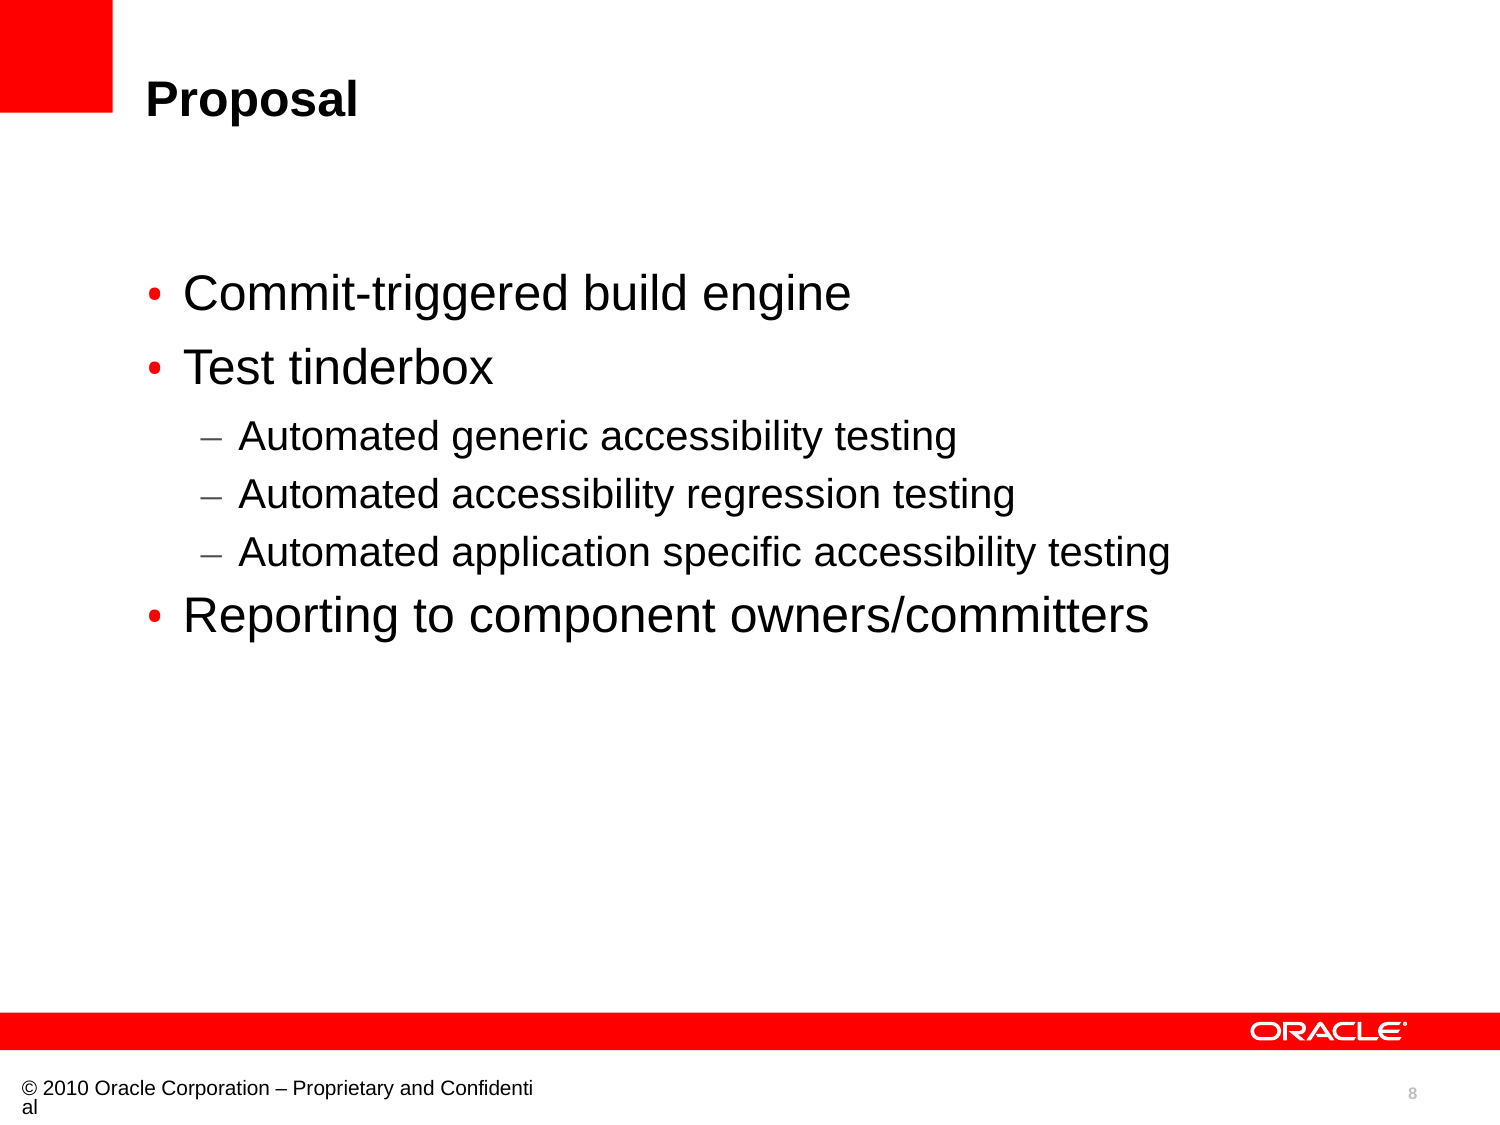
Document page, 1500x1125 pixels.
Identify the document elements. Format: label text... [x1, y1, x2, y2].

list Commit-triggered build engine Test tinderbox Automated generic accessibility testing Automated accessibility regression testing Automated application specific accessibility testing Reporting to component owners/committers [145, 265, 1423, 976]
title Proposal [145, 67, 1388, 220]
